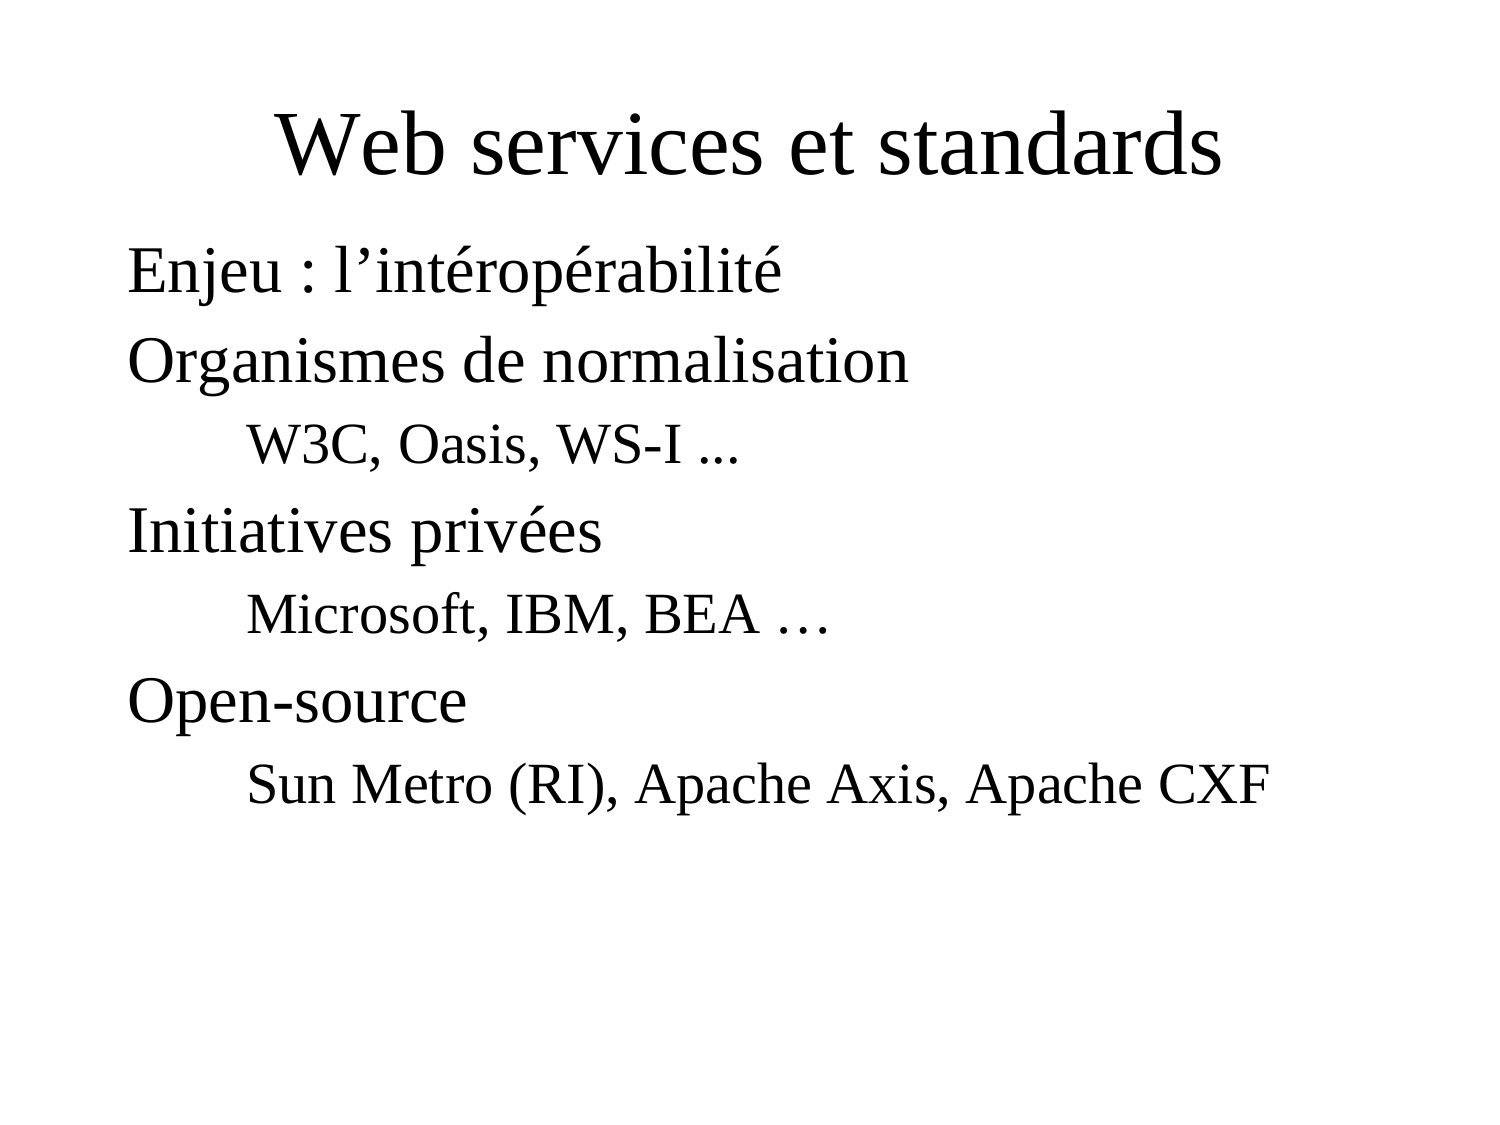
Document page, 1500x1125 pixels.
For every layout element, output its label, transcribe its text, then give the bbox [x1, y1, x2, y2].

title Web services et standards [112, 49, 1388, 224]
list Enjeu : l’intéropérabilité Organismes de normalisation W3C, Oasis, WS-I ... Initiatives privées Microsoft, IBM, BEA … Open-source Sun Metro (RI), Apache Axis, Apache CXF [112, 224, 1388, 1038]
